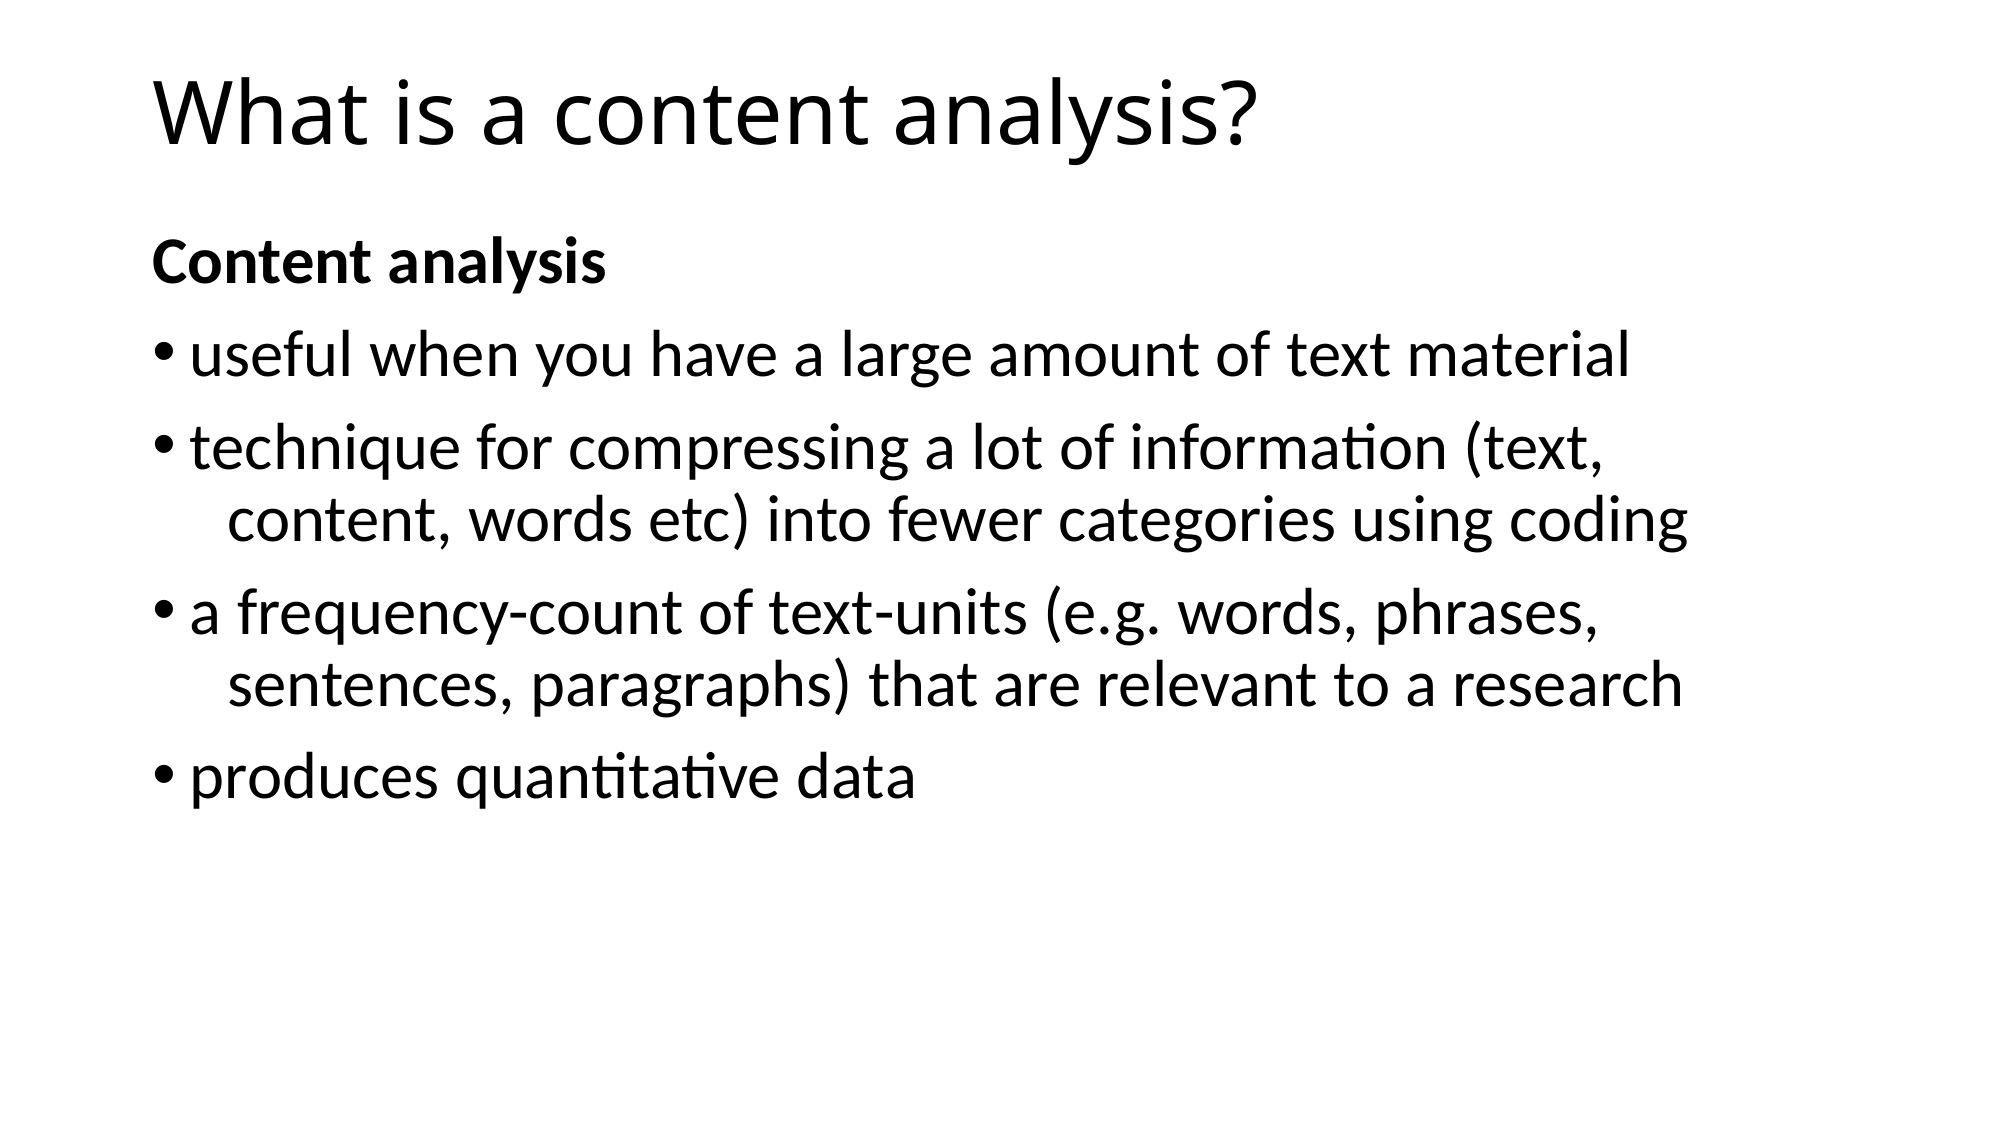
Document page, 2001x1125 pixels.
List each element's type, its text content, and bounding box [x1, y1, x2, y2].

title What is a content analysis? [137, 59, 1863, 218]
list Content analysis useful when you have a large amount of text material technique for compressing a lot of information (text, content, words etc) into fewer categories using coding a frequency-count of text-units (e.g. words, phrases, sentences, paragraphs) that are relevant to a research produces quantitative data [137, 218, 1863, 1014]
